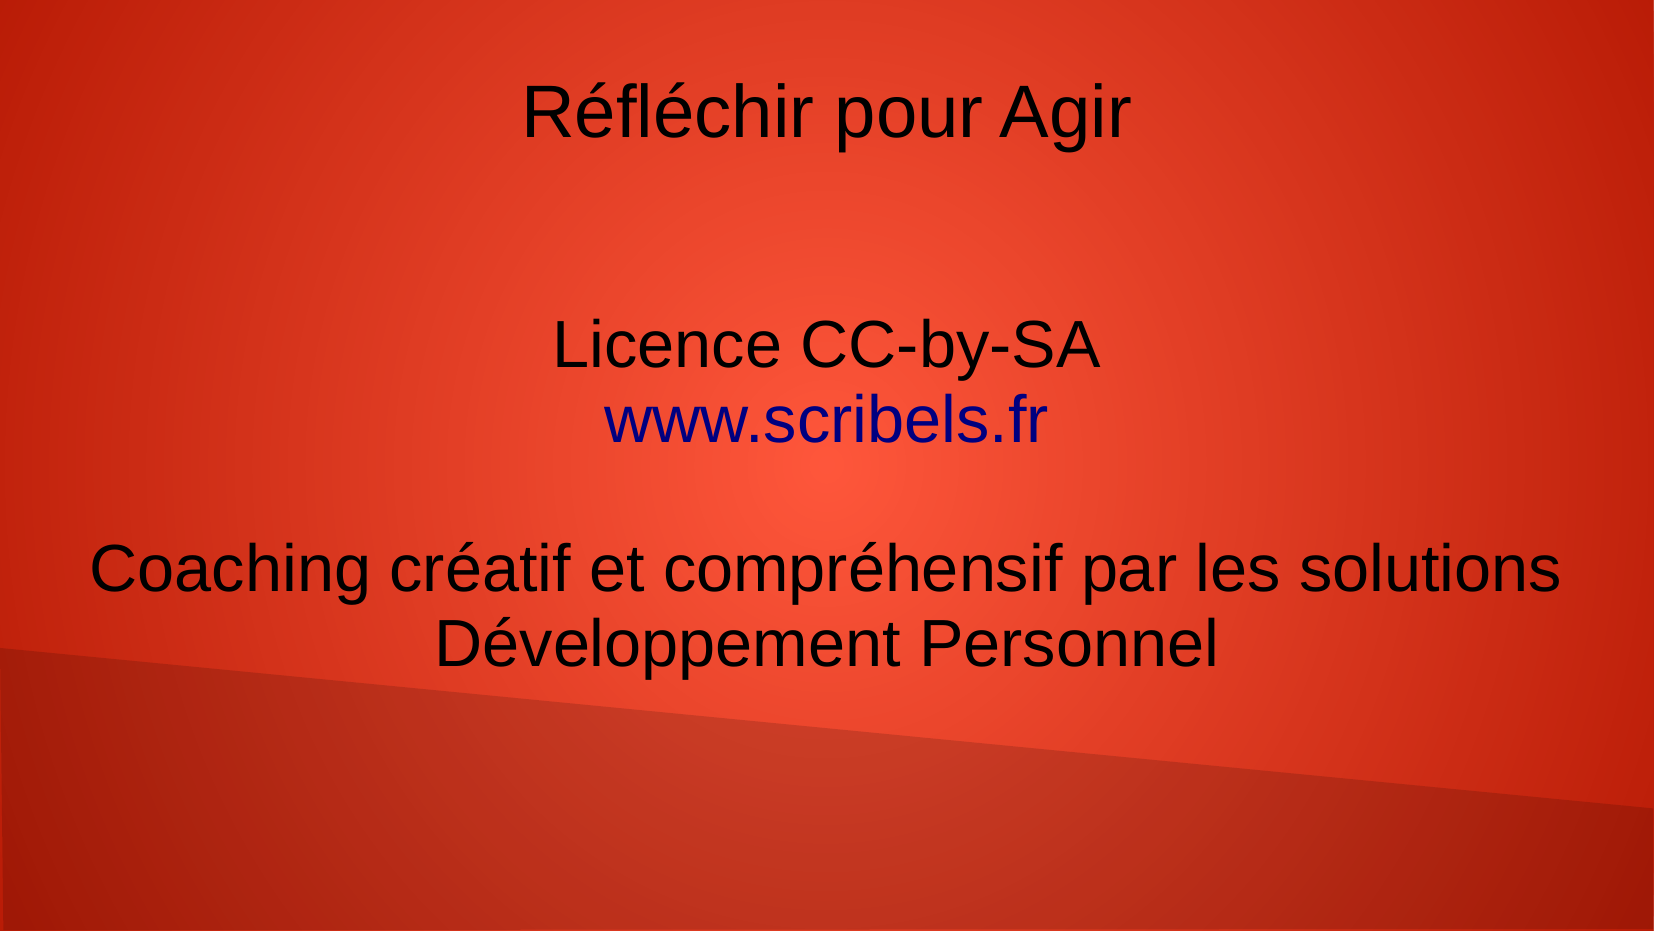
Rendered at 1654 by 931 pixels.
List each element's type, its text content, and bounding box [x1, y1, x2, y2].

title Réfléchir pour Agir [82, 35, 1571, 189]
subtitle Licence CC-by-SA www.scribels.fr Coaching créatif et compréhensif par les solutions Développement Personnel [82, 224, 1571, 764]
